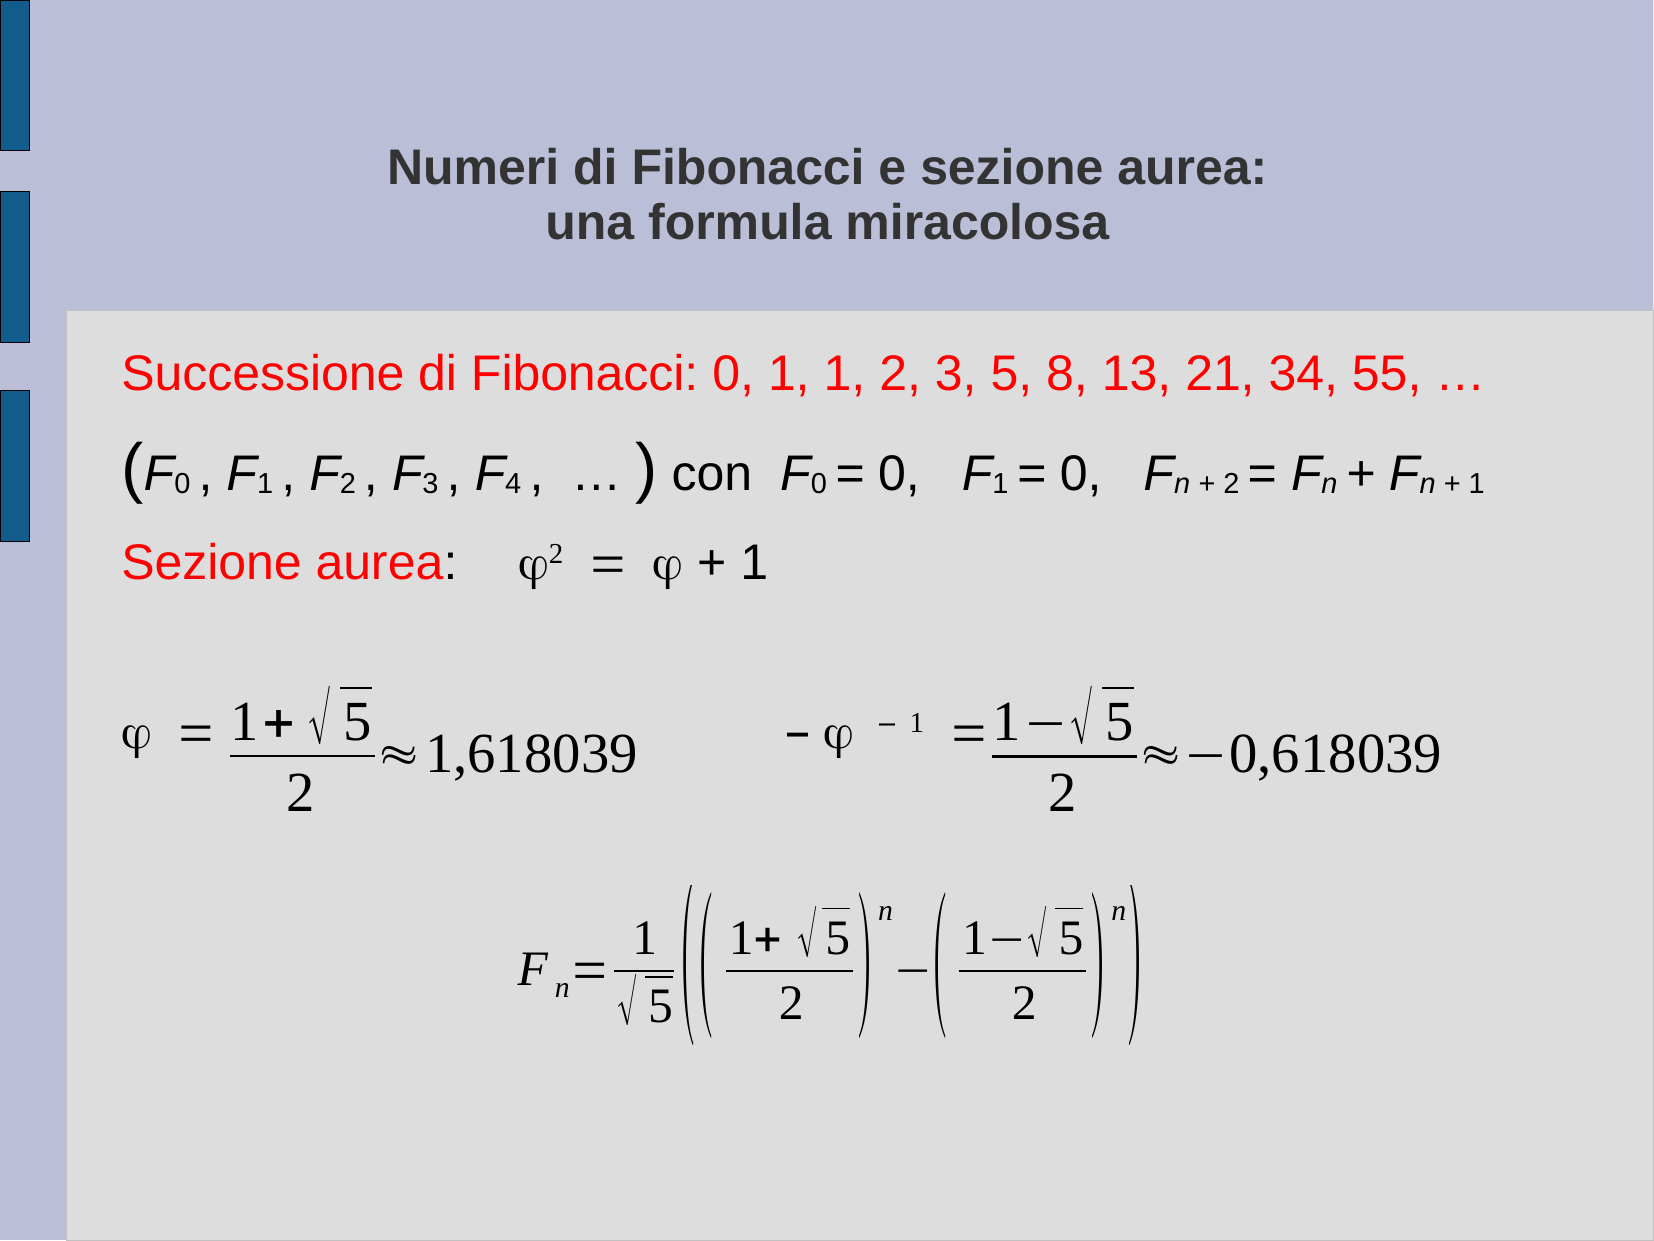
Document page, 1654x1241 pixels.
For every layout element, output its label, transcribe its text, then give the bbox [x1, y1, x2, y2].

chart [974, 683, 1455, 827]
title Numeri di Fibonacci e sezione aurea: una formula miracolosa [121, 91, 1534, 299]
chart [212, 683, 650, 827]
list Successione di Fibonacci: 0, 1, 1, 2, 3, 5, 8, 13, 21, 34, 55, … (F0 , F1 , F2 , F3 , F4 , … ) con F0 = 0, F1 = 0, Fn + 2 = Fn + Fn + 1 Sezione aurea: j2 = j + 1 j = – j – 1 = [121, 344, 1534, 1127]
chart [501, 885, 1164, 1045]
